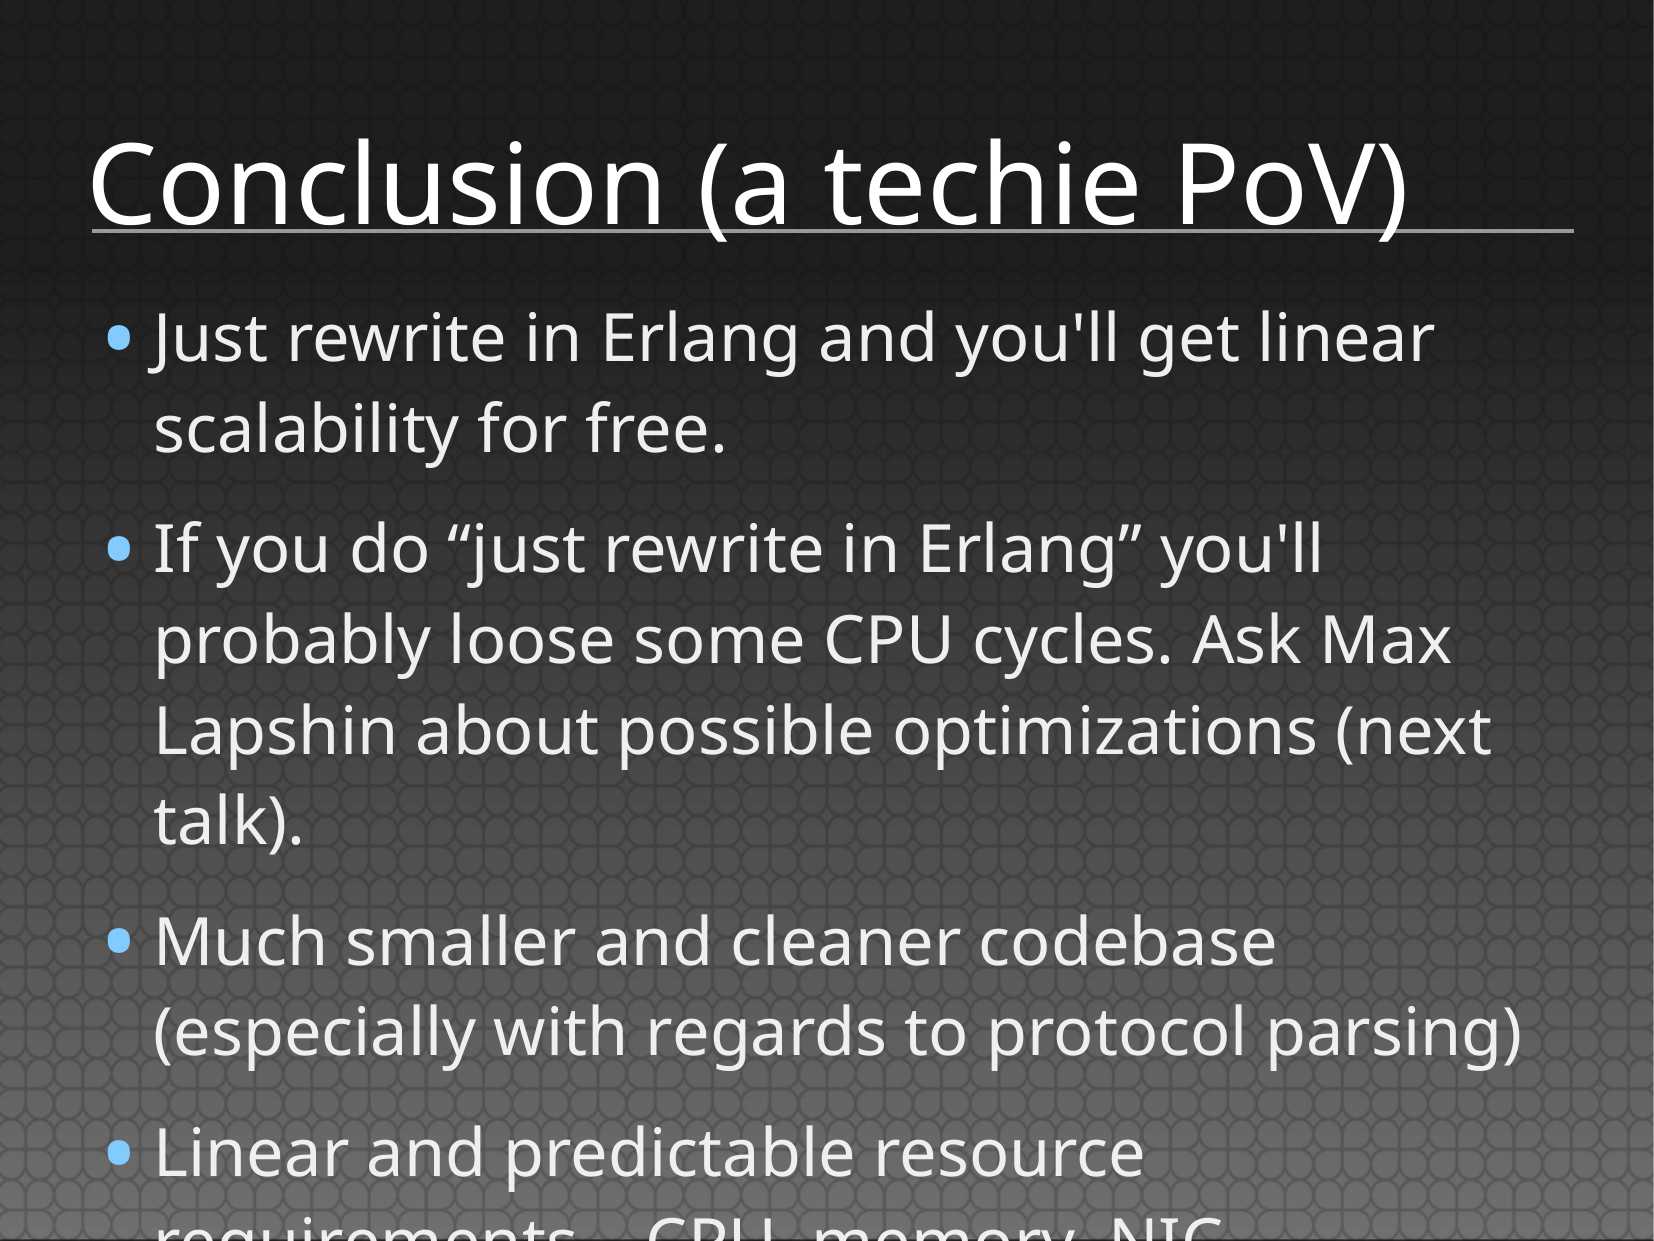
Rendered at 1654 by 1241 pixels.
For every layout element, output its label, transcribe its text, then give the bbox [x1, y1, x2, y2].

picture [0, 0, 1654, 1241]
title Conclusion (a techie PoV) [86, 112, 1576, 249]
list Just rewrite in Erlang and you'll get linear scalability for free. If you do “just rewrite in Erlang” you'll probably loose some CPU cycles. Ask Max Lapshin about possible optimizations (next talk). Much smaller and cleaner codebase (especially with regards to protocol parsing) Linear and predictable resource requirements – CPU, memory, NIC throughput. [82, 290, 1571, 1241]
